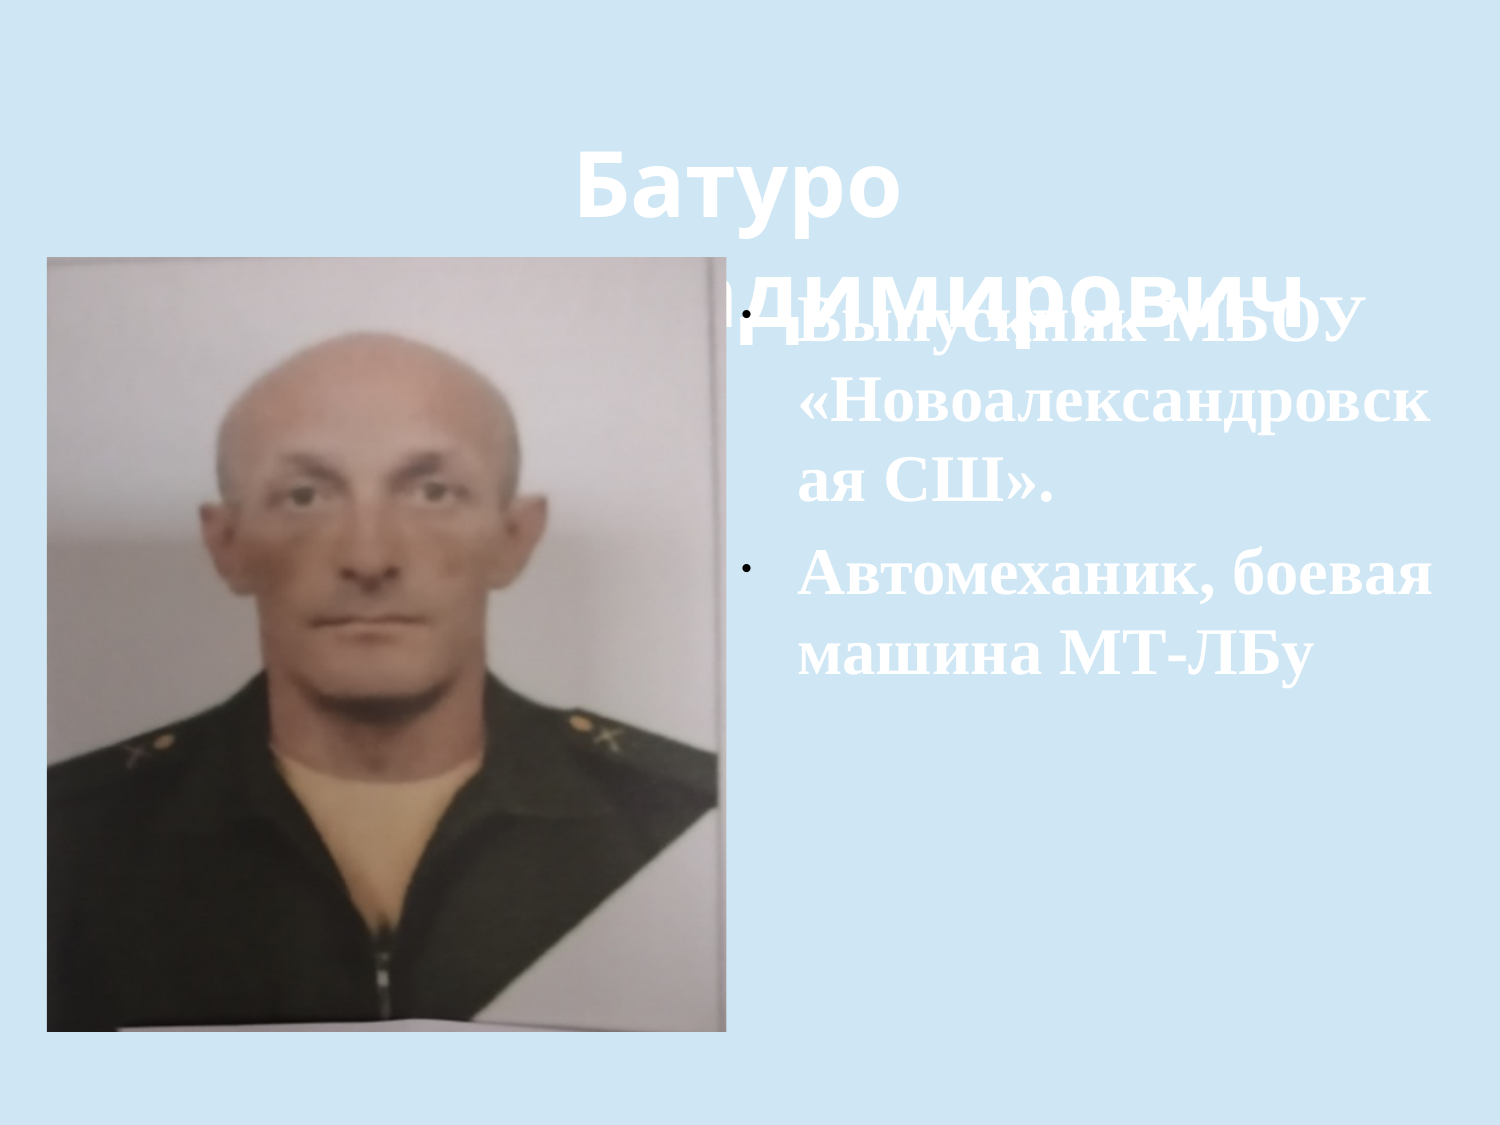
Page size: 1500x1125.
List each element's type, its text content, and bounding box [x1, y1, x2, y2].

title Батуро Виктор Владимирович [29, 8, 1471, 197]
picture [46, 257, 727, 1032]
list Выпускник МБОУ «Новоалександровская СШ». Автомеханик, боевая машина МТ-ЛБу [727, 267, 1471, 1010]
